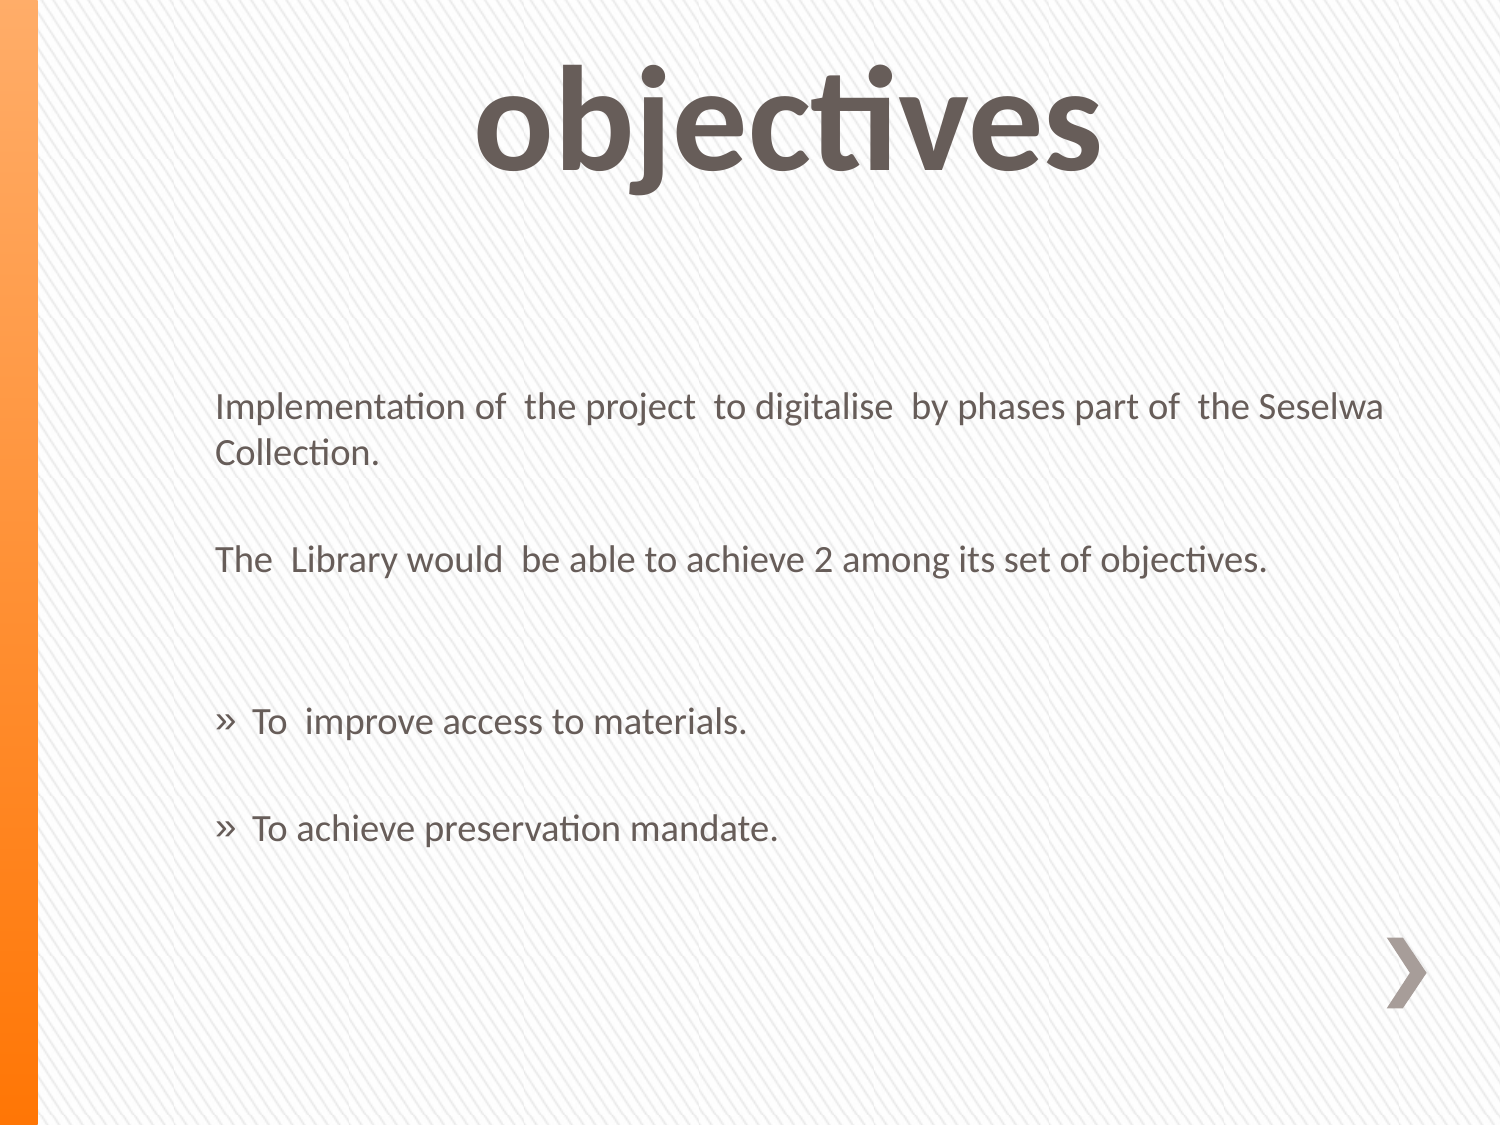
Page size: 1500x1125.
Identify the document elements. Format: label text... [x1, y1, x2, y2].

picture [37, 0, 1500, 1125]
list Implementation of the project to digitalise by phases part of the Seselwa Collection. The Library would be able to achieve 2 among its set of objectives. To improve access to materials. To achieve preservation mandate. [200, 373, 1425, 863]
title objectives [194, 42, 1383, 209]
